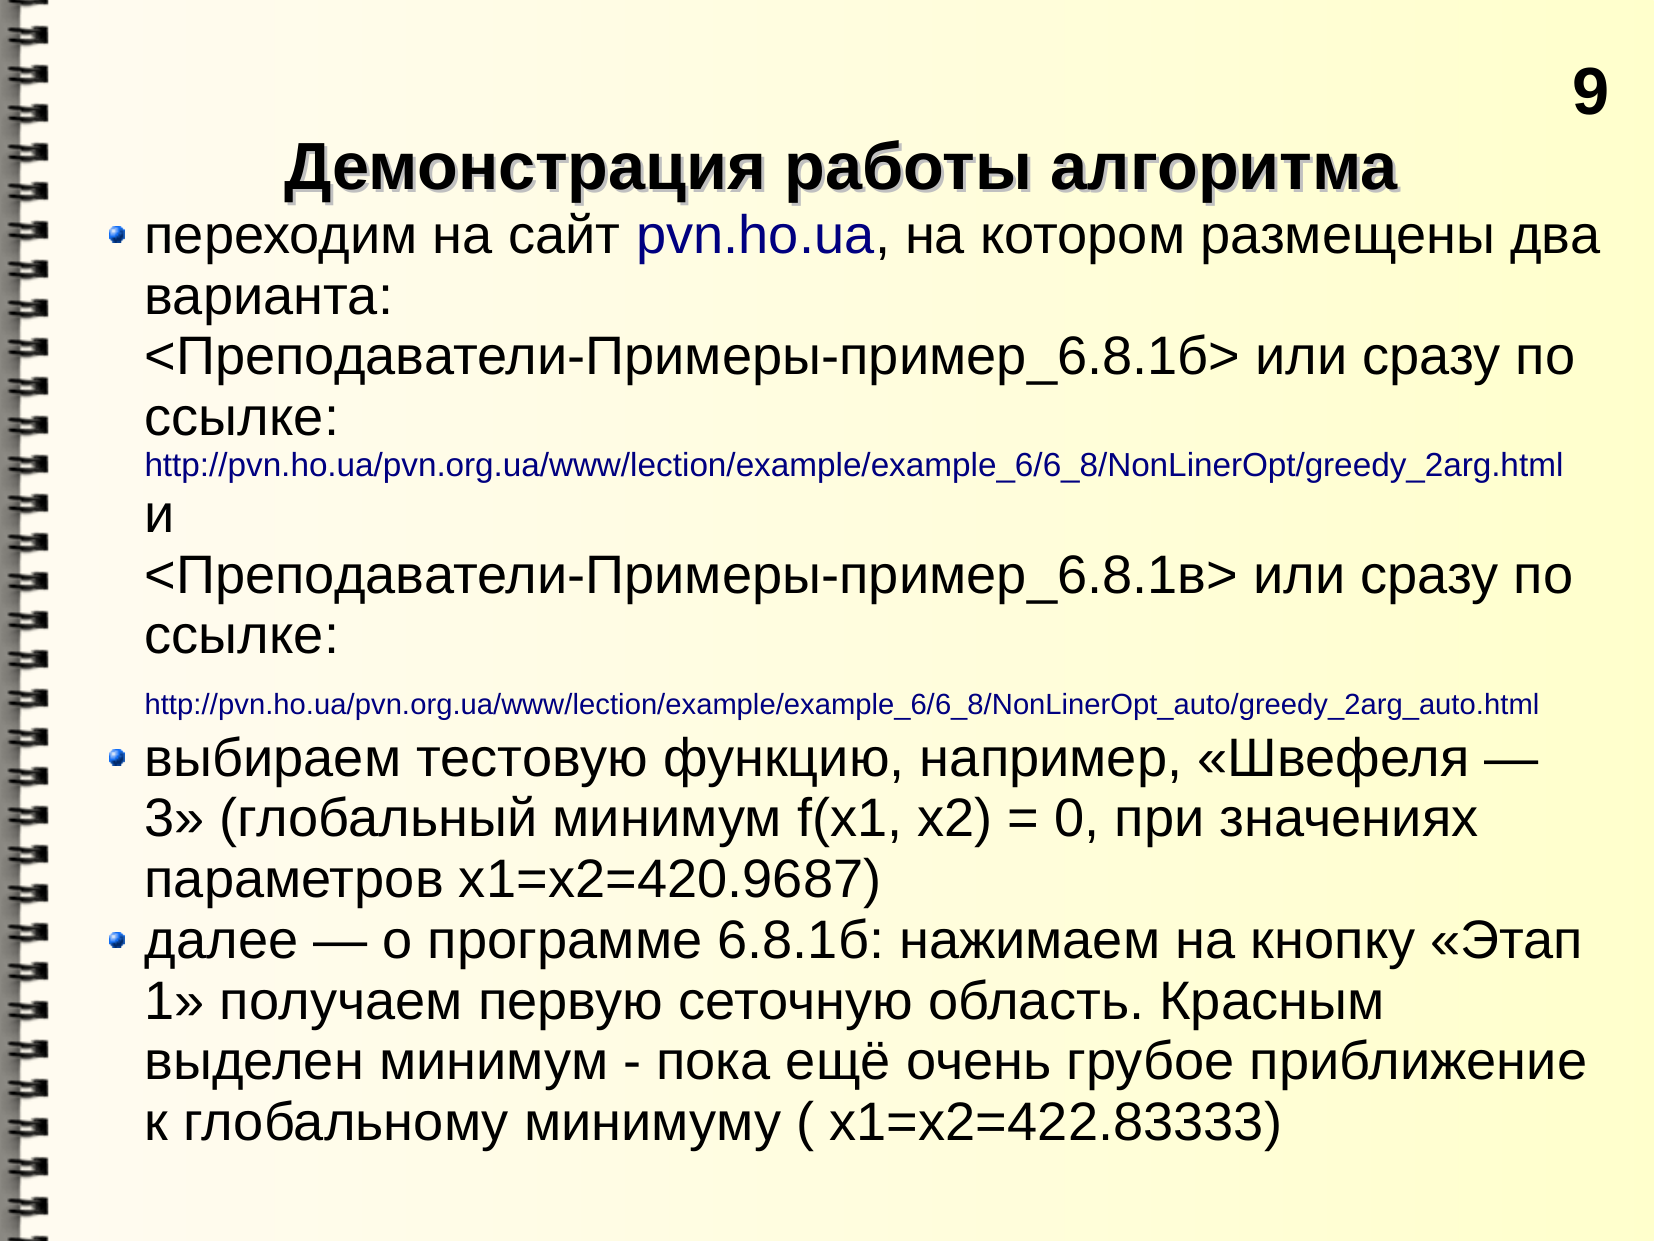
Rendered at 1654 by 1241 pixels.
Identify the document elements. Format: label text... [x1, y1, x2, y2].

picture [0, 0, 76, 1241]
text_box <номер> Демонстрация работы алгоритма переходим на сайт pvn.ho.ua, на котором размещены два варианта: <Преподаватели-Примеры-пример_6.8.1б> или сразу по ссылке: http://pvn.ho.ua/pvn.org.ua/www/lection/example/example_6/6_8/NonLinerOpt/greedy_2arg.html и <Преподаватели-Примеры-пример_6.8.1в> или сразу по ссылке: http://pvn.ho.ua/pvn.org.ua/www/lection/example/example_6/6_8/NonLinerOpt_auto/greedy_2arg_auto.html выбираем тестовую функцию, например, «Швефеля — 3» (глобальный минимум f(x1, x2) = 0, при значениях параметров x1=x2=420.9687) далее — о программе 6.8.1б: нажимаем на кнопку «Этап 1» получаем первую сеточную область. Красным выделен минимум - пока ещё очень грубое приближение к глобальному минимуму ( x1=x2=422.83333) [59, 46, 1625, 1241]
